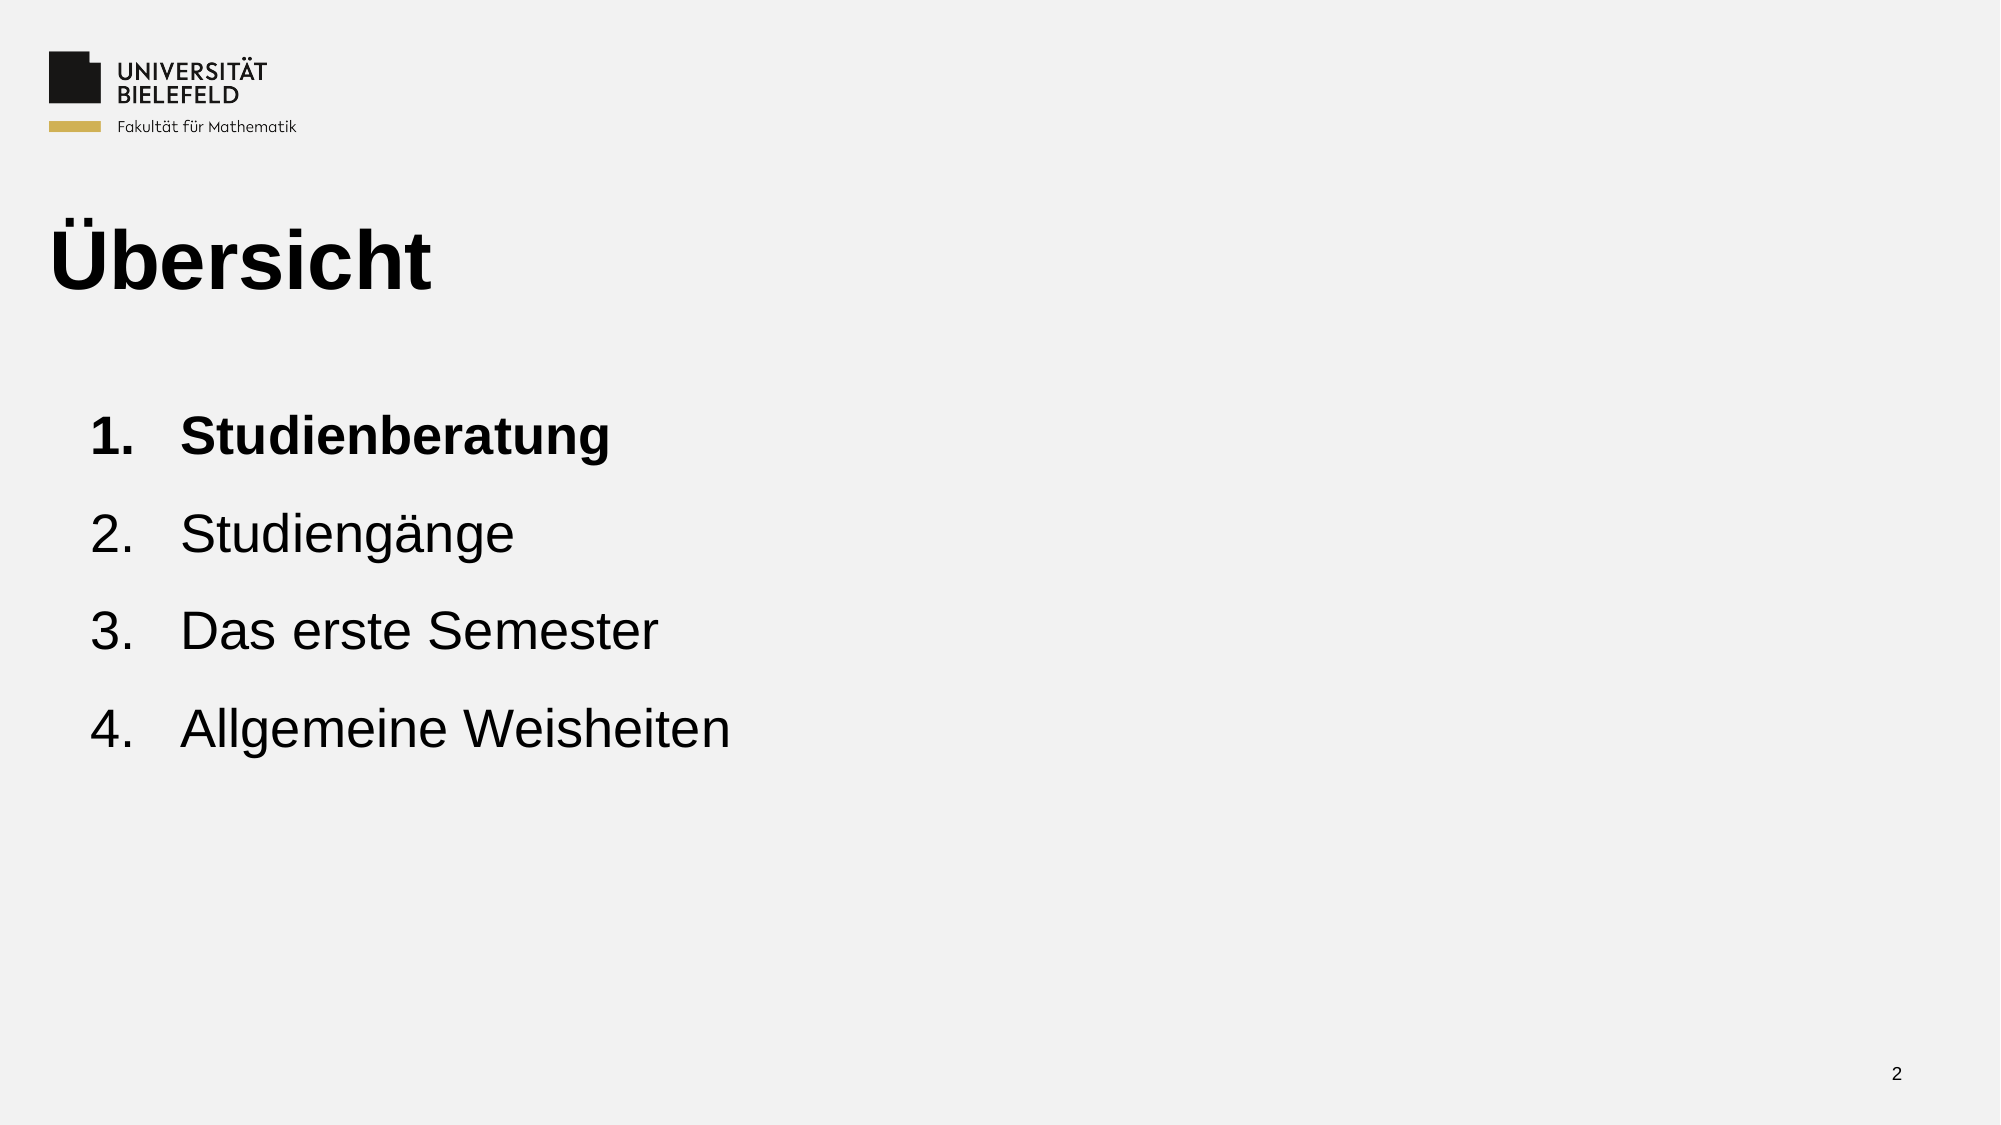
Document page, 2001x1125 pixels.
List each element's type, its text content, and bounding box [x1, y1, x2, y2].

title Übersicht [49, 217, 1951, 331]
text_box [1891, 1061, 1951, 1096]
list Studienberatung Studiengänge Das erste Semester Allgemeine Weisheiten [90, 367, 1993, 1024]
